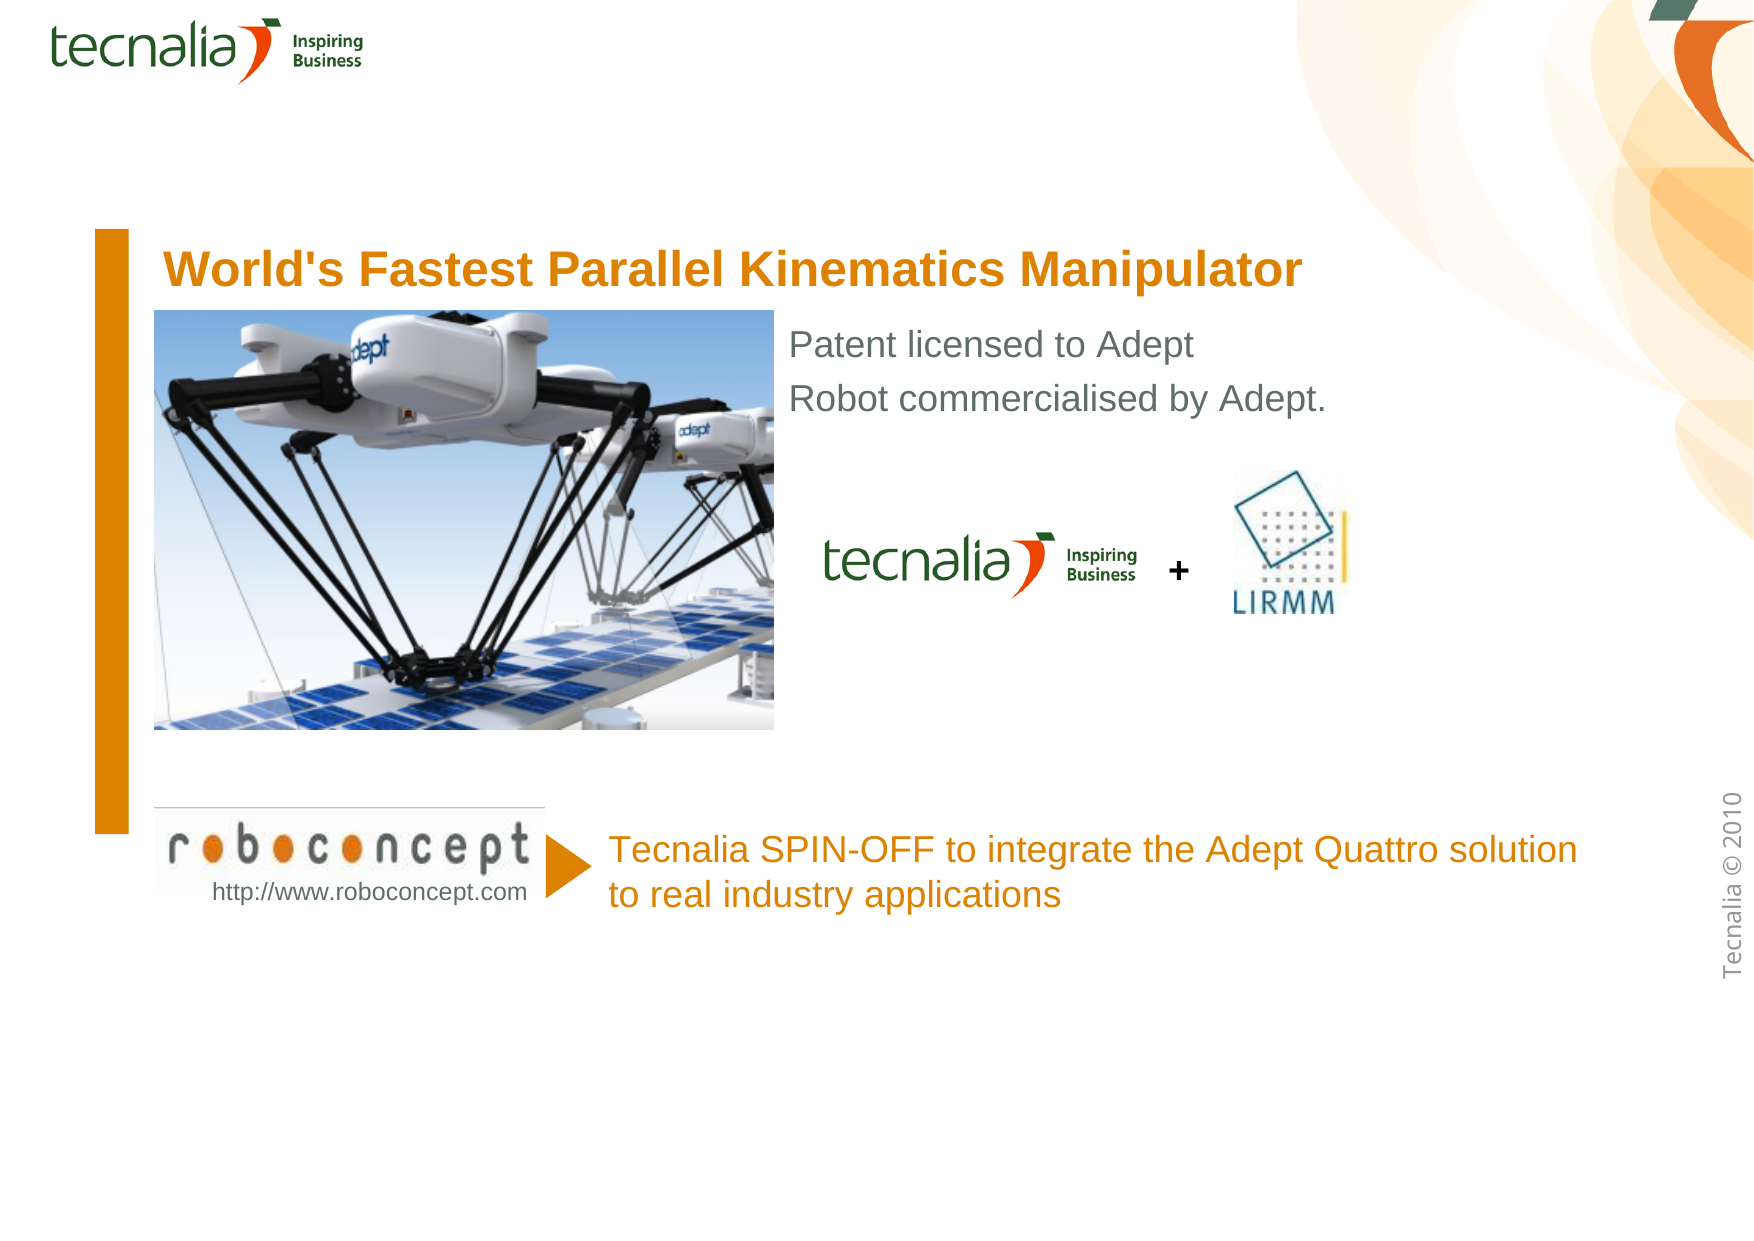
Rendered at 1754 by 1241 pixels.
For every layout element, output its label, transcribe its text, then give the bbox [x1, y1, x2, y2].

picture [820, 525, 1141, 606]
text_box [545, 834, 592, 899]
text_box Tecnalia SPIN-OFF to integrate the Adept Quattro solution to real industry applications [593, 817, 1603, 968]
text_box Patent licensed to Adept Robot commercialised by Adept. [773, 303, 1542, 438]
picture [47, 11, 367, 92]
text_box World's Fastest Parallel Kinematics Manipulator [148, 228, 1319, 305]
text_box http://www.roboconcept.com [197, 868, 544, 914]
text_box + [1153, 538, 1205, 599]
picture [154, 310, 774, 730]
picture [154, 807, 545, 891]
picture [1234, 0, 1754, 614]
text_box [95, 228, 129, 835]
